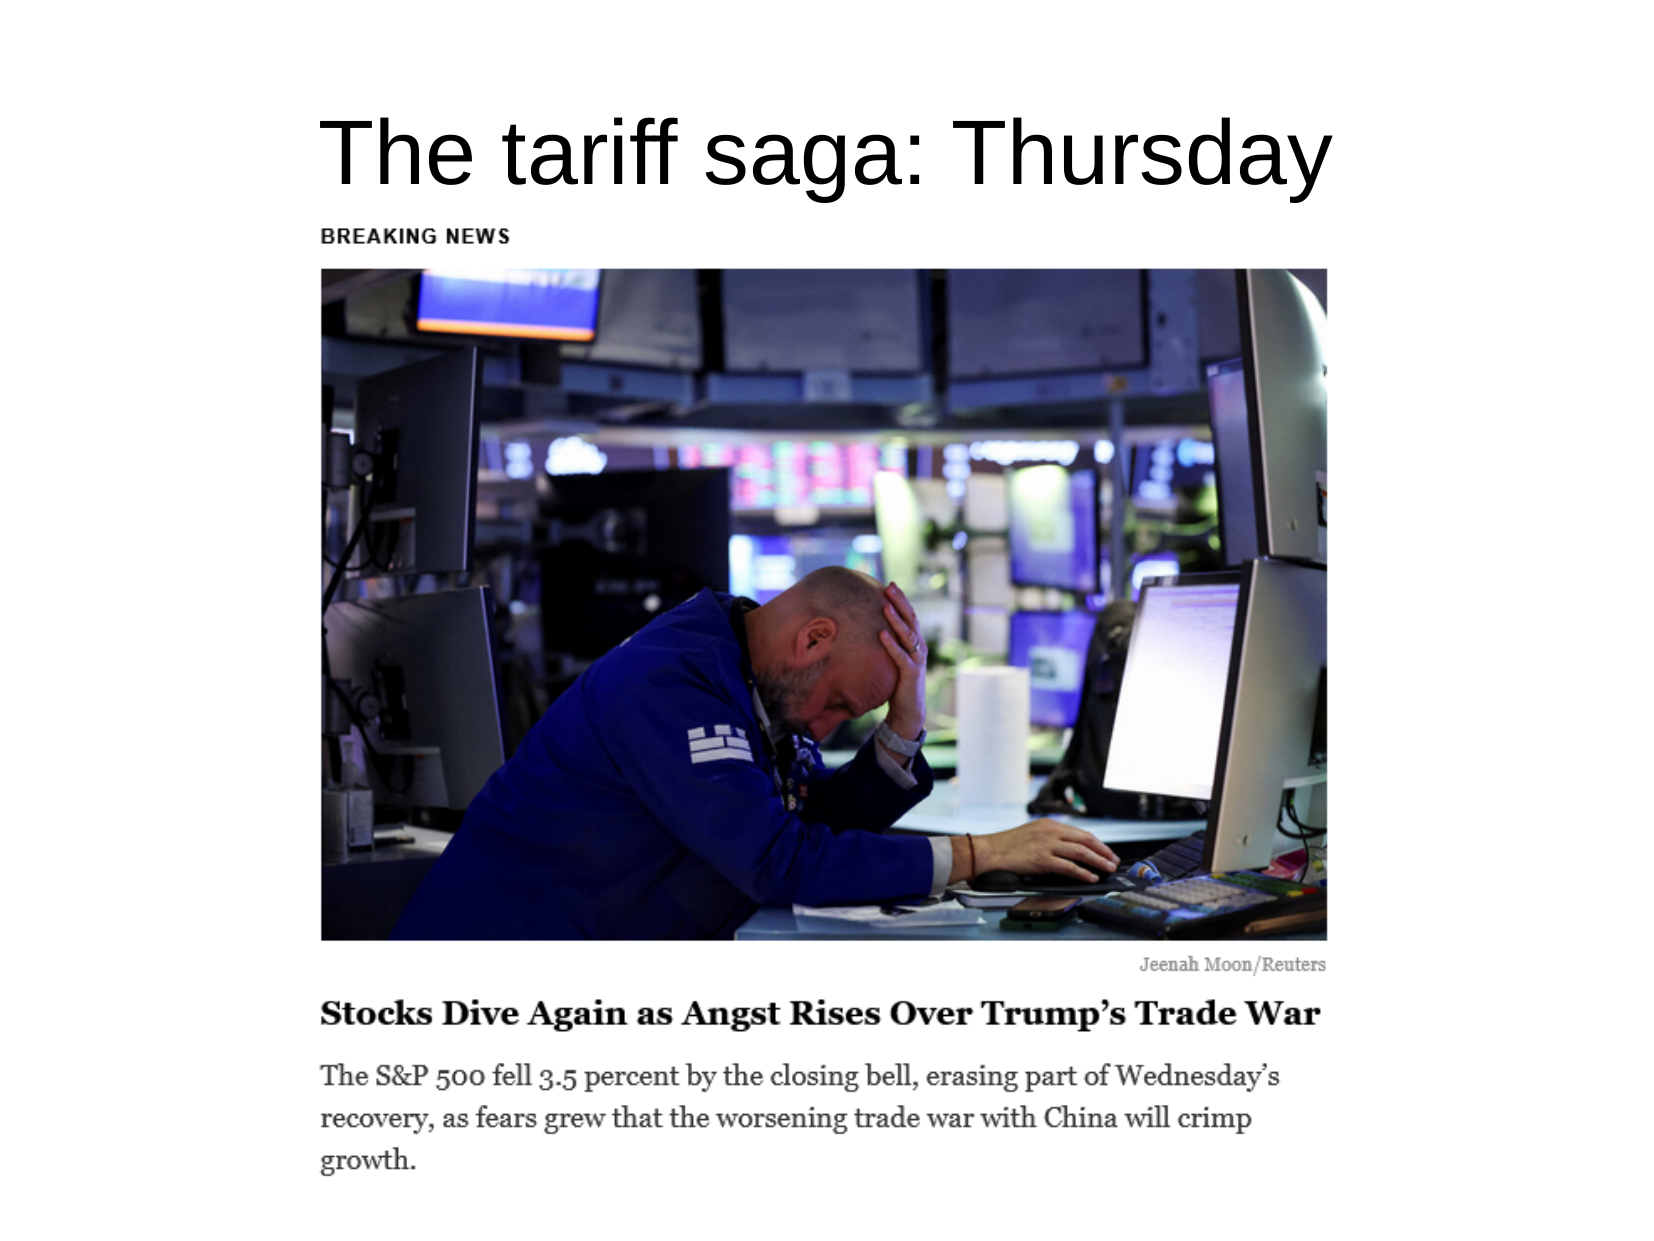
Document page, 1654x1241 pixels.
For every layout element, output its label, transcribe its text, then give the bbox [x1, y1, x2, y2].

title The tariff saga: Thursday [82, 49, 1571, 257]
picture [283, 212, 1371, 1193]
